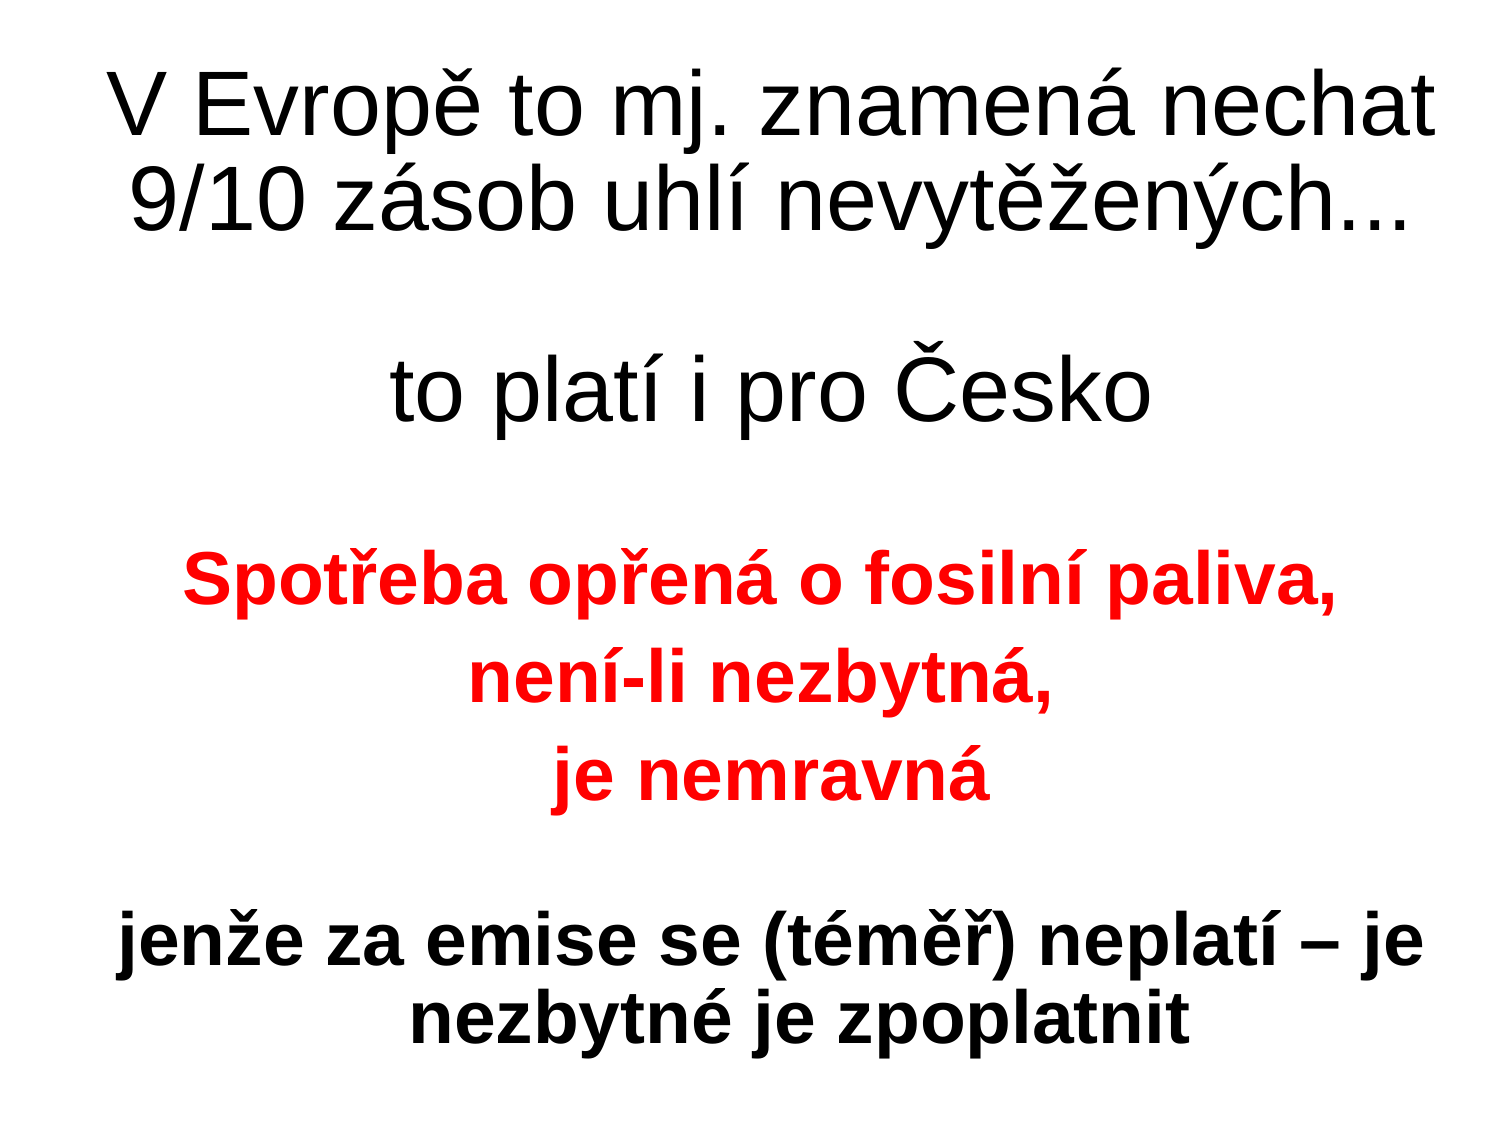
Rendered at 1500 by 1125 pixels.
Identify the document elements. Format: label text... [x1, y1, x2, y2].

text_box Spotřeba opřená o fosilní paliva, není-li nezbytná, je nemravná jenže za emise se (téměř) neplatí – je nezbytné je zpoplatnit [1, 542, 1500, 1067]
title V Evropě to mj. znamená nechat 9/10 zásob uhlí nevytěžených... to platí i pro Česko [97, 55, 1447, 444]
